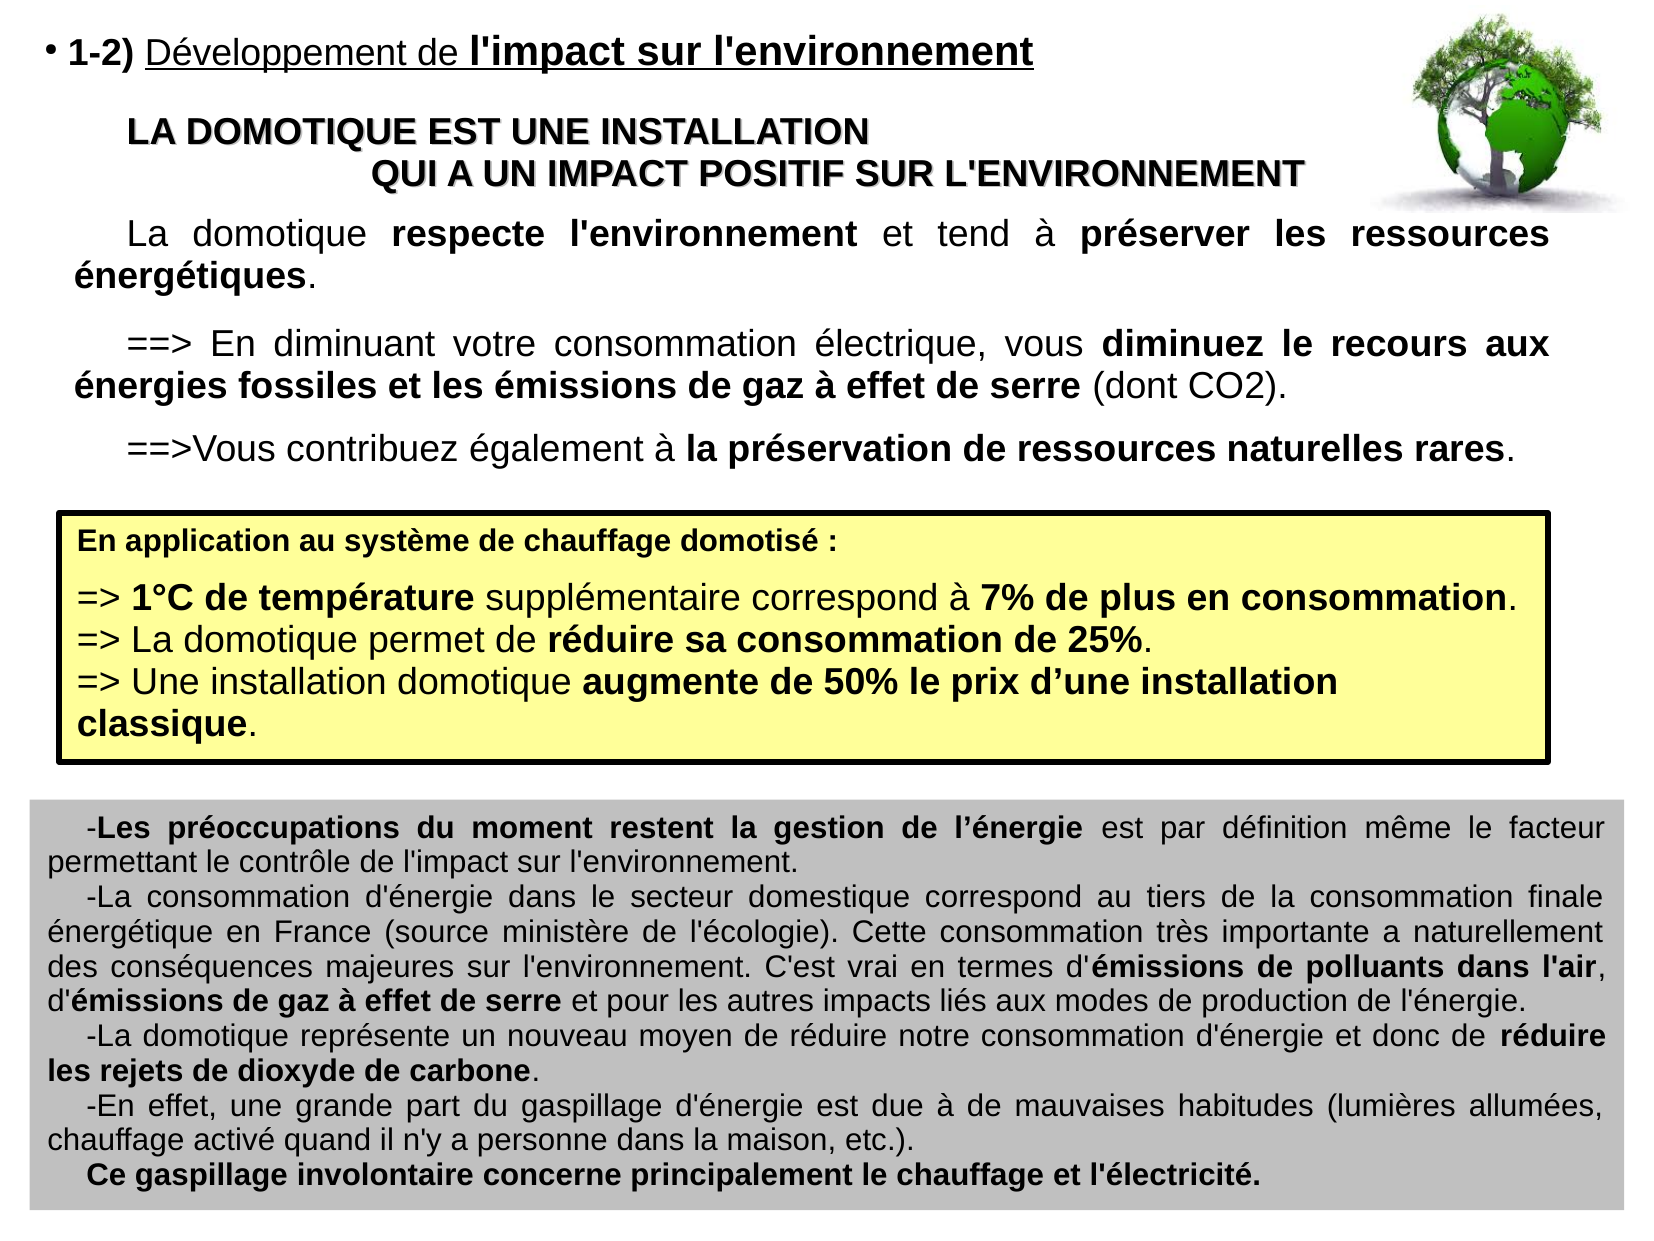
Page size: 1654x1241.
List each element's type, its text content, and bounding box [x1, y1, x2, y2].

text_box LA DOMOTIQUE EST UNE INSTALLATION QUI A UN IMPACT POSITIF SUR L'ENVIRONNEMENT La domotique respecte l'environnement et tend à préserver les ressources énergétiques. ==> En diminuant votre consommation électrique, vous diminuez le recours aux énergies fossiles et les émissions de gaz à effet de serre (dont CO2). ==>Vous contribuez également à la préservation de ressources naturelles rares. [59, 102, 1565, 486]
text_box En application au système de chauffage domotisé : => 1°C de température supplémentaire correspond à 7% de plus en consommation. => La domotique permet de réduire sa consommation de 25%. => Une installation domotique augmente de 50% le prix d’une installation classique. [59, 512, 1548, 762]
text_box -Les préoccupations du moment restent la gestion de l’énergie est par définition même le facteur permettant le contrôle de l'impact sur l'environnement. -La consommation d'énergie dans le secteur domestique correspond au tiers de la consommation finale énergétique en France (source ministère de l'écologie). Cette consommation très importante a naturellement des conséquences majeures sur l'environnement. C'est vrai en termes d'émissions de polluants dans l'air, d'émissions de gaz à effet de serre et pour les autres impacts liés aux modes de production de l'énergie. -La domotique représente un nouveau moyen de réduire notre consommation d'énergie et donc de réduire les rejets de dioxyde de carbone. -En effet, une grande part du gaspillage d'énergie est due à de mauvaises habitudes (lumières allumées, chauffage activé quand il n'y a personne dans la maison, etc.). Ce gaspillage involontaire concerne principalement le chauffage et l'électricité. [29, 799, 1625, 1211]
text_box 1-2) Développement de l'impact sur l'environnement [29, 20, 1370, 83]
picture [1370, 5, 1636, 213]
